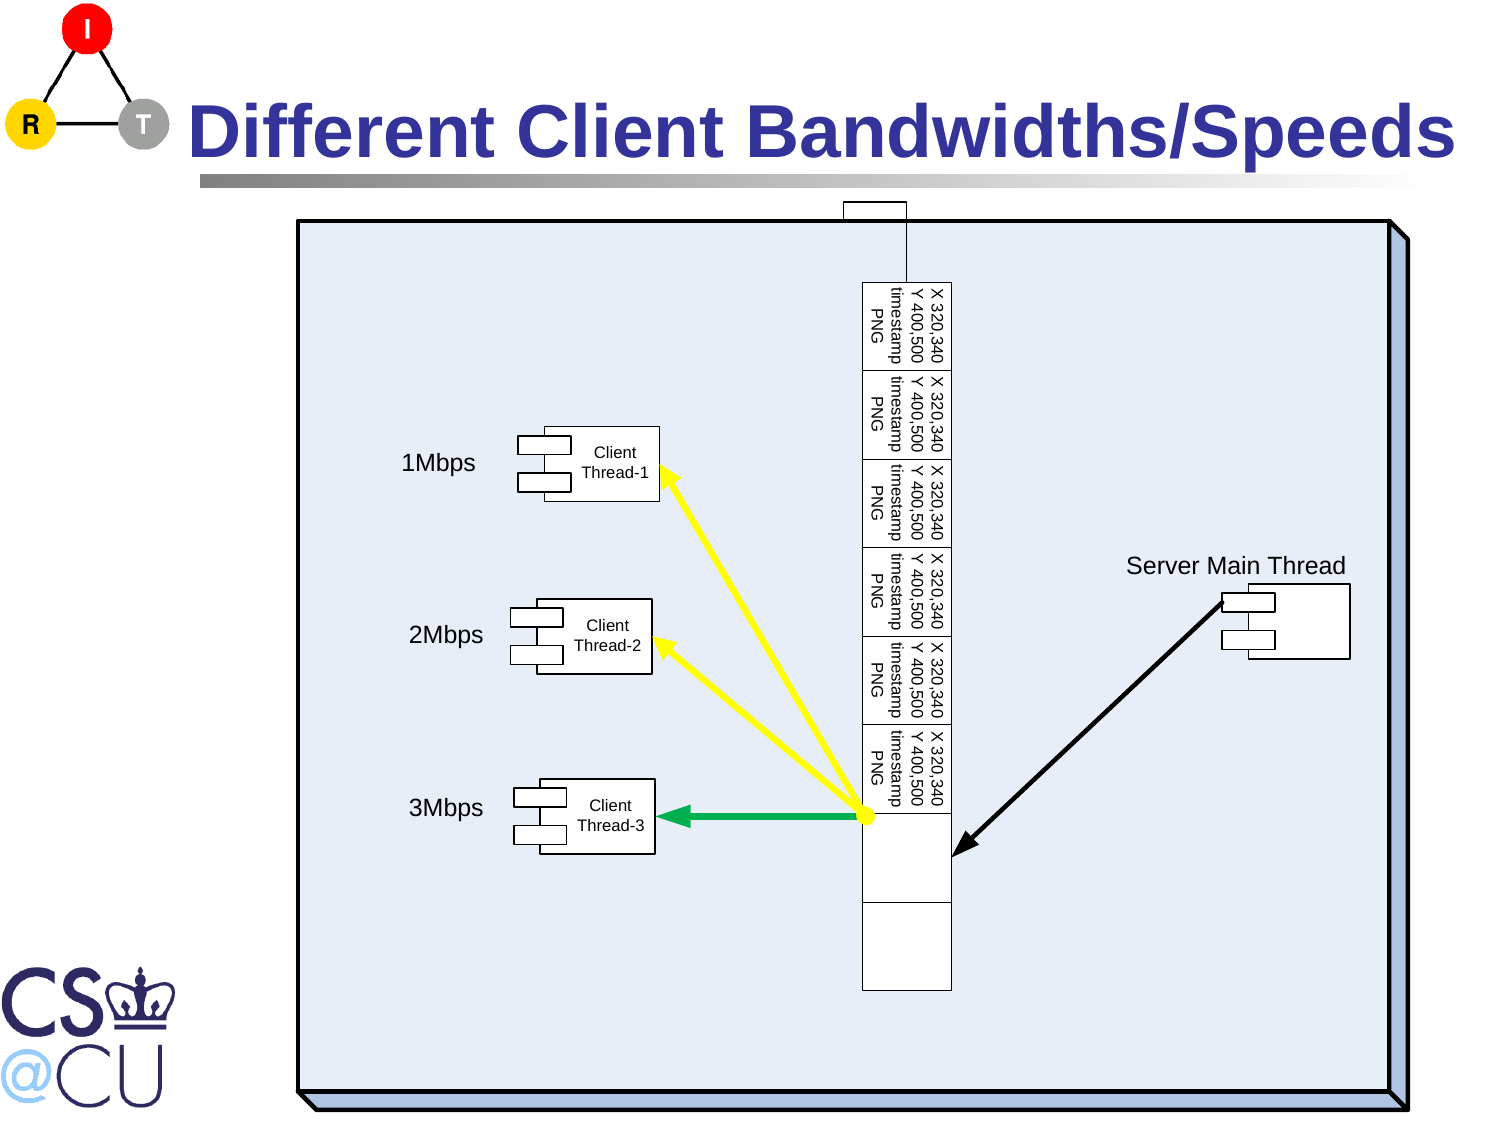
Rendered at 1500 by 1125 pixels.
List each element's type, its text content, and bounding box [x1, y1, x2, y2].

title Different Client Bandwidths/Speeds [187, 44, 1463, 218]
picture [0, 0, 173, 154]
picture [0, 949, 175, 1125]
chart [290, 176, 1415, 1117]
